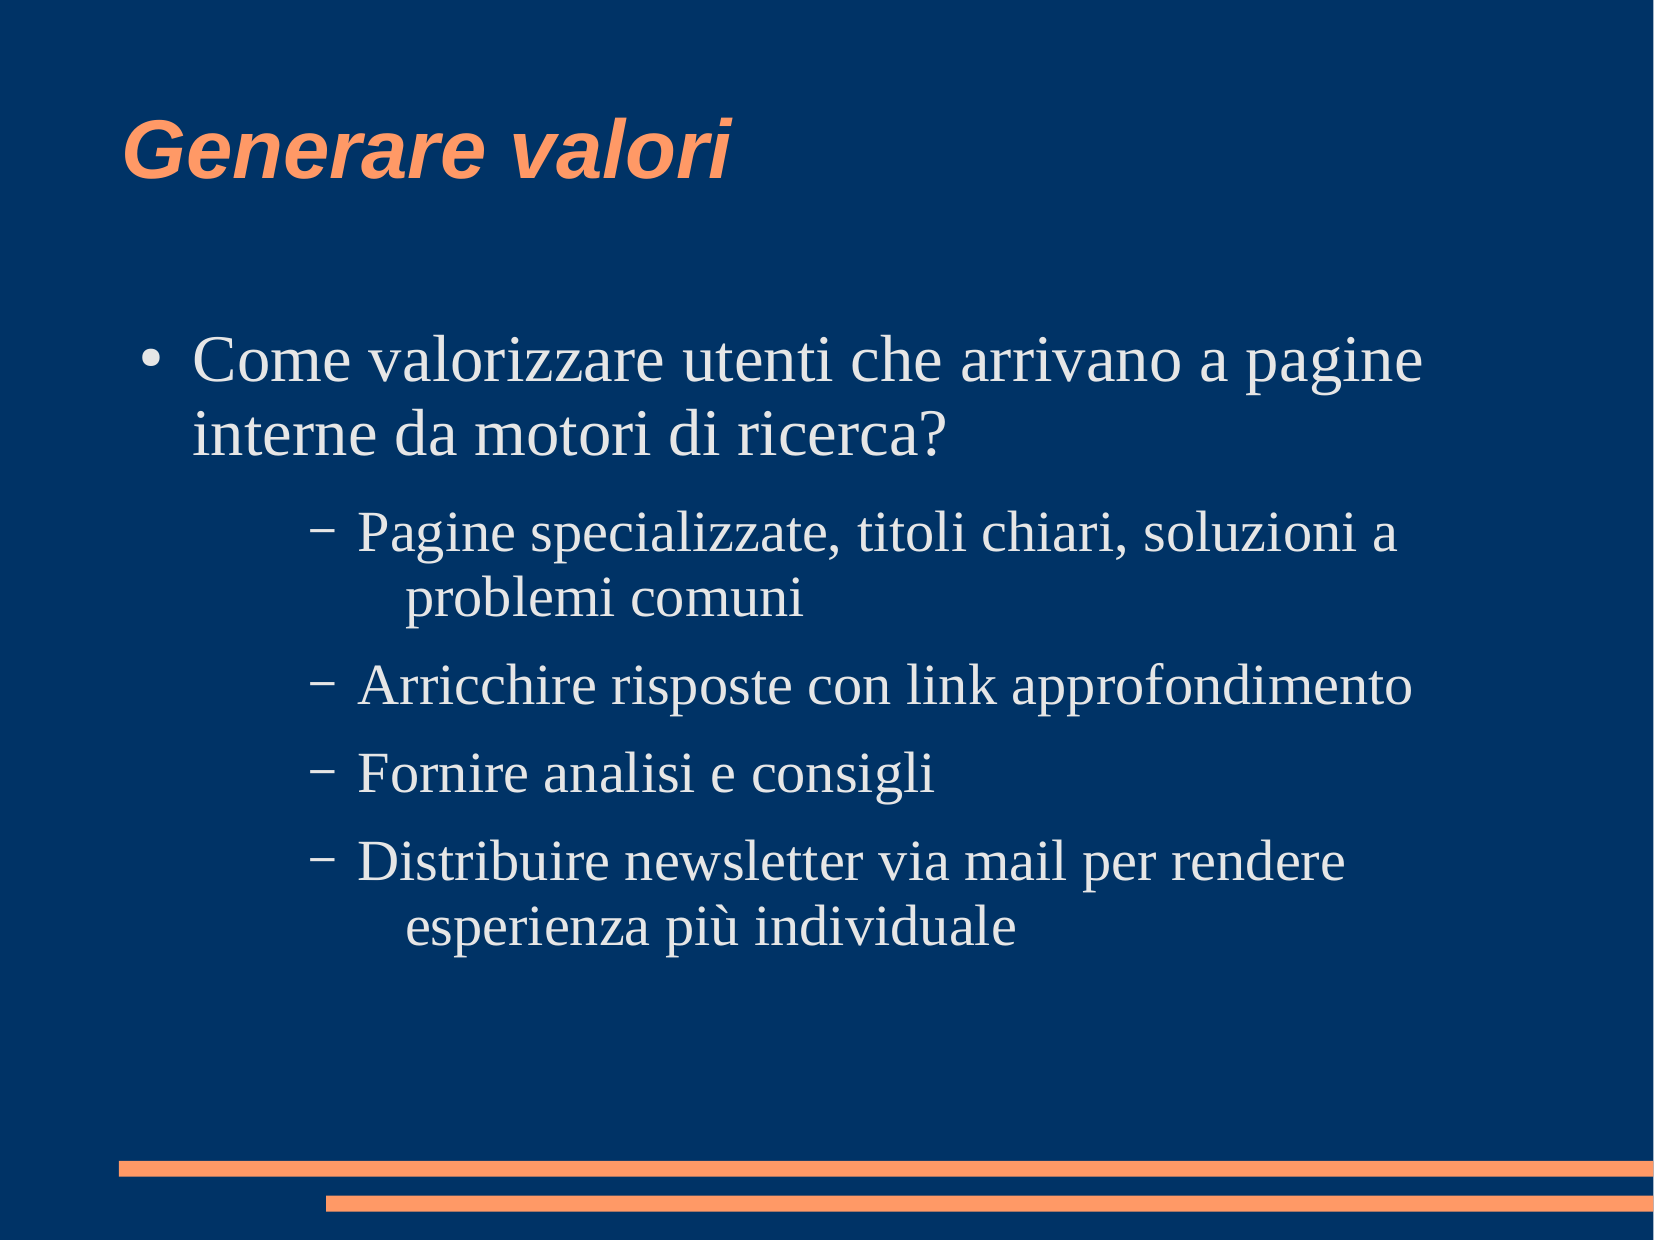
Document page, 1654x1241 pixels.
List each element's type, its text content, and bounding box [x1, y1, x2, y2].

title Generare valori [121, 53, 1534, 246]
list Come valorizzare utenti che arrivano a pagine interne da motori di ricerca? Pagine specializzate, titoli chiari, soluzioni a problemi comuni Arricchire risposte con link approfondimento Fornire analisi e consigli Distribuire newsletter via mail per rendere esperienza più individuale [121, 322, 1561, 1118]
